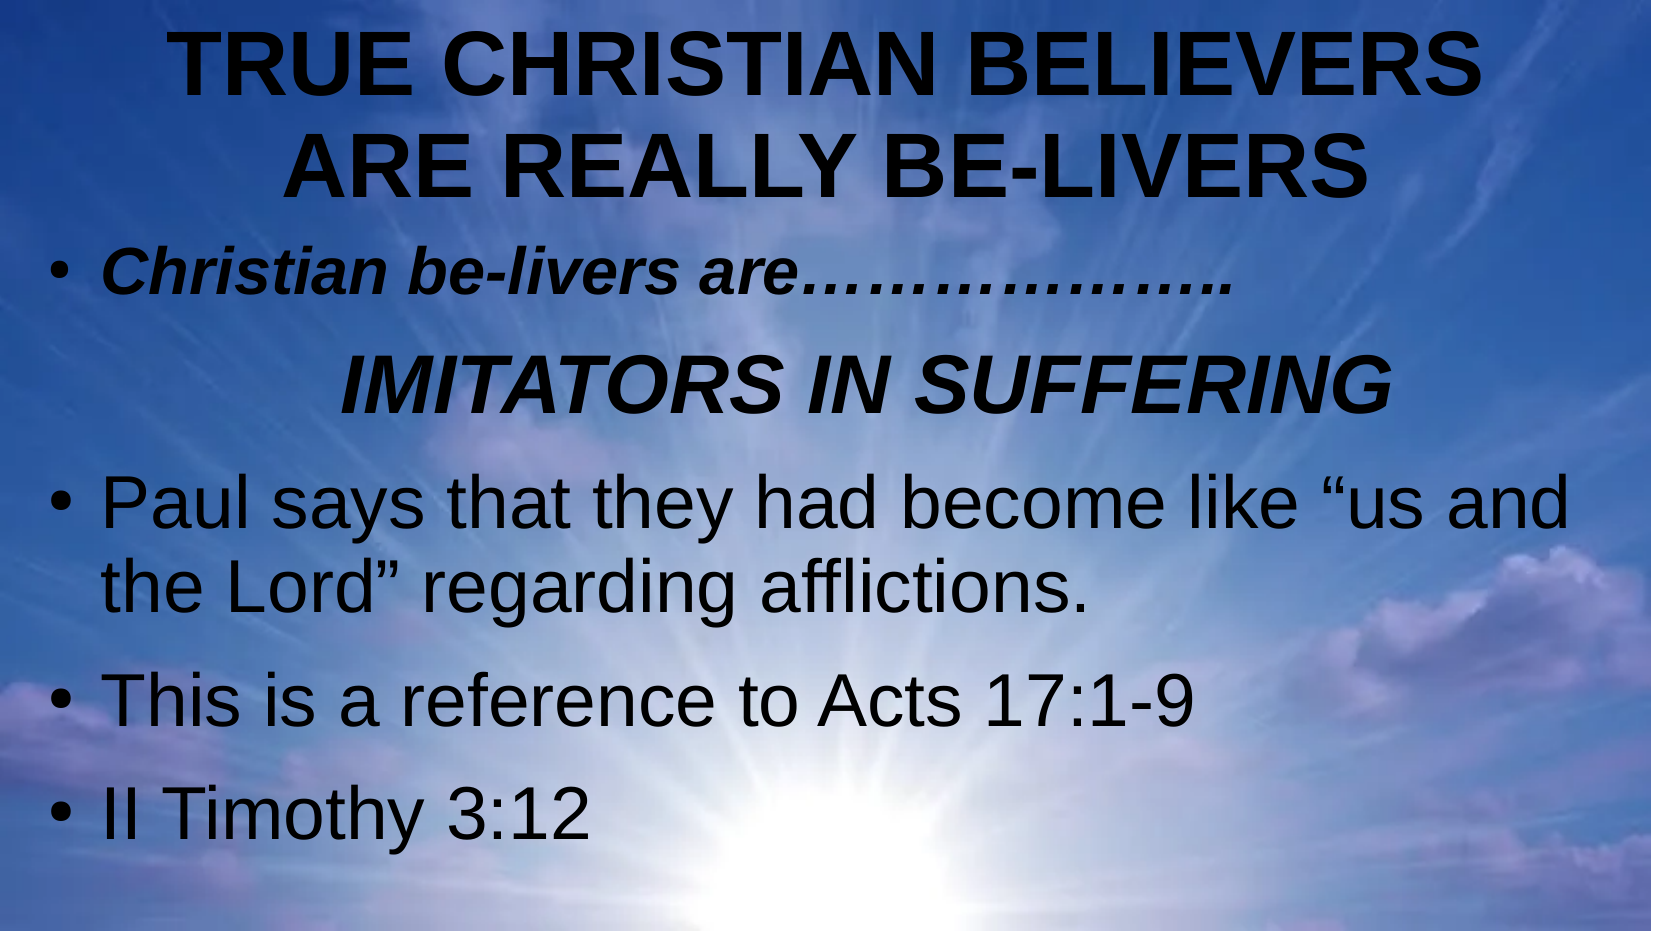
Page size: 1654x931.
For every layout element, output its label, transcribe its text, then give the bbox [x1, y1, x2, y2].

list Christian be-livers are……………….. IMITATORS IN SUFFERING Paul says that they had become like “us and the Lord” regarding afflictions. This is a reference to Acts 17:1-9 II Timothy 3:12 [30, 233, 1636, 916]
title TRUE CHRISTIAN BELIEVERS ARE REALLY BE-LIVERS [82, 12, 1571, 218]
picture [0, 0, 1651, 931]
